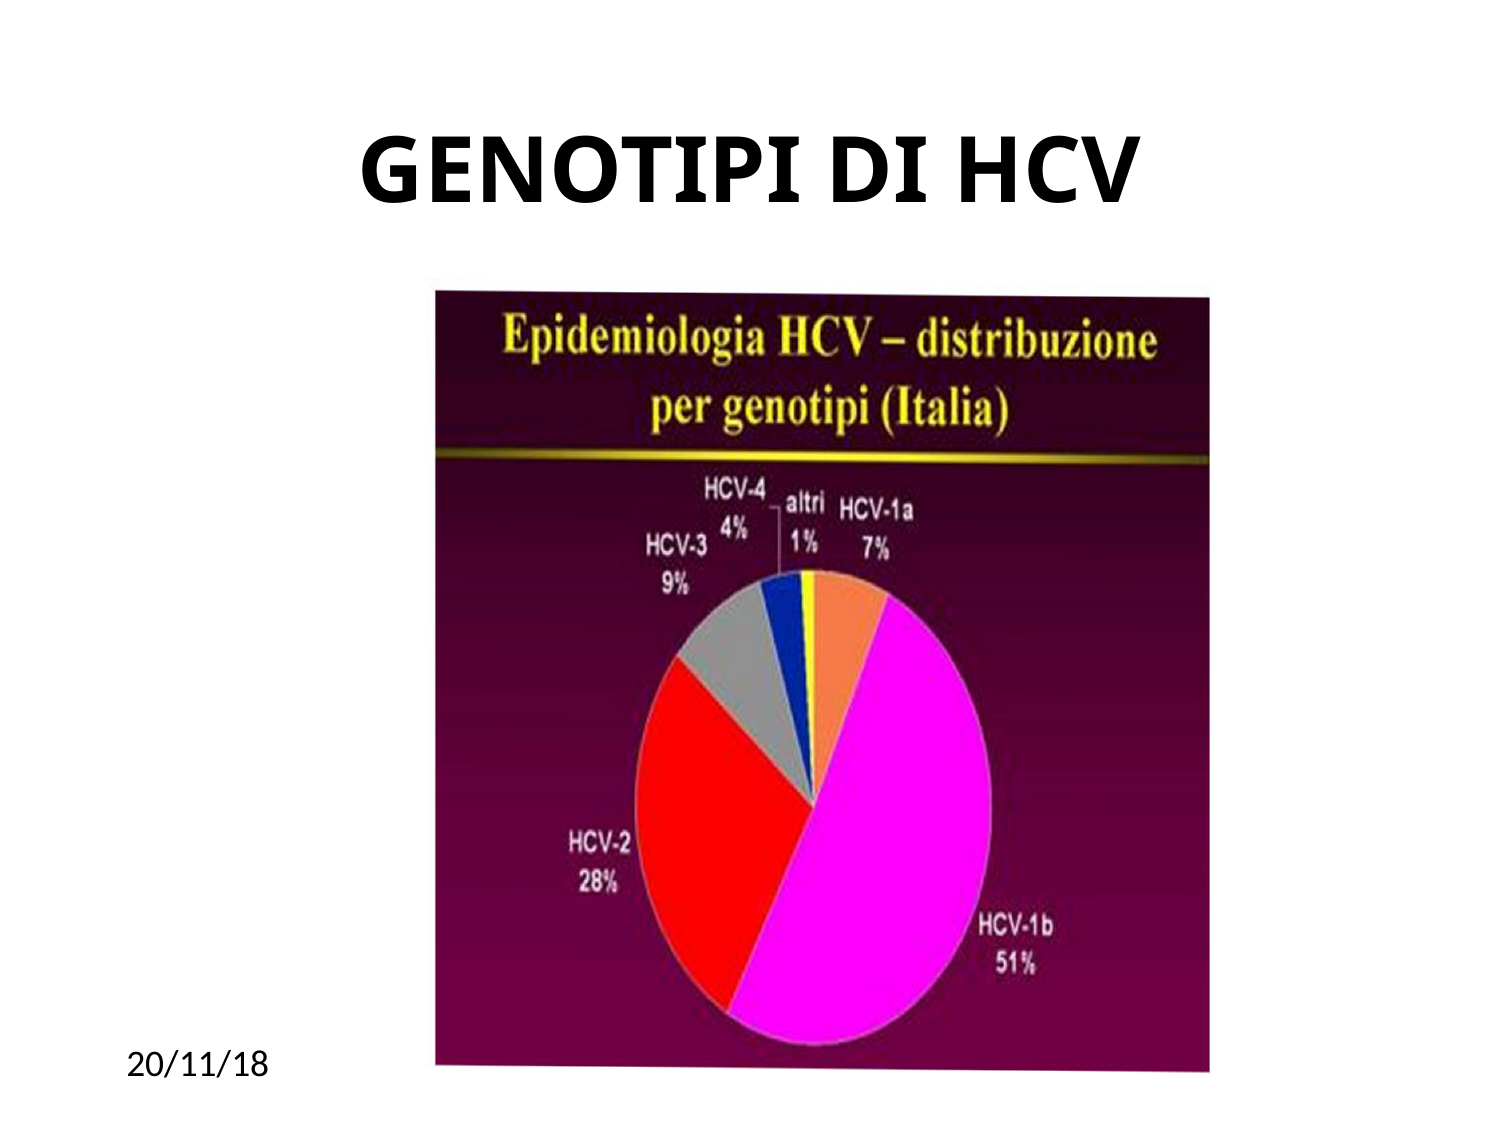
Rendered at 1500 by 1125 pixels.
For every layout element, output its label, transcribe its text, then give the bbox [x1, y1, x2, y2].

picture [425, 277, 1217, 1082]
title GENOTIPI DI HCV [103, 59, 1397, 278]
